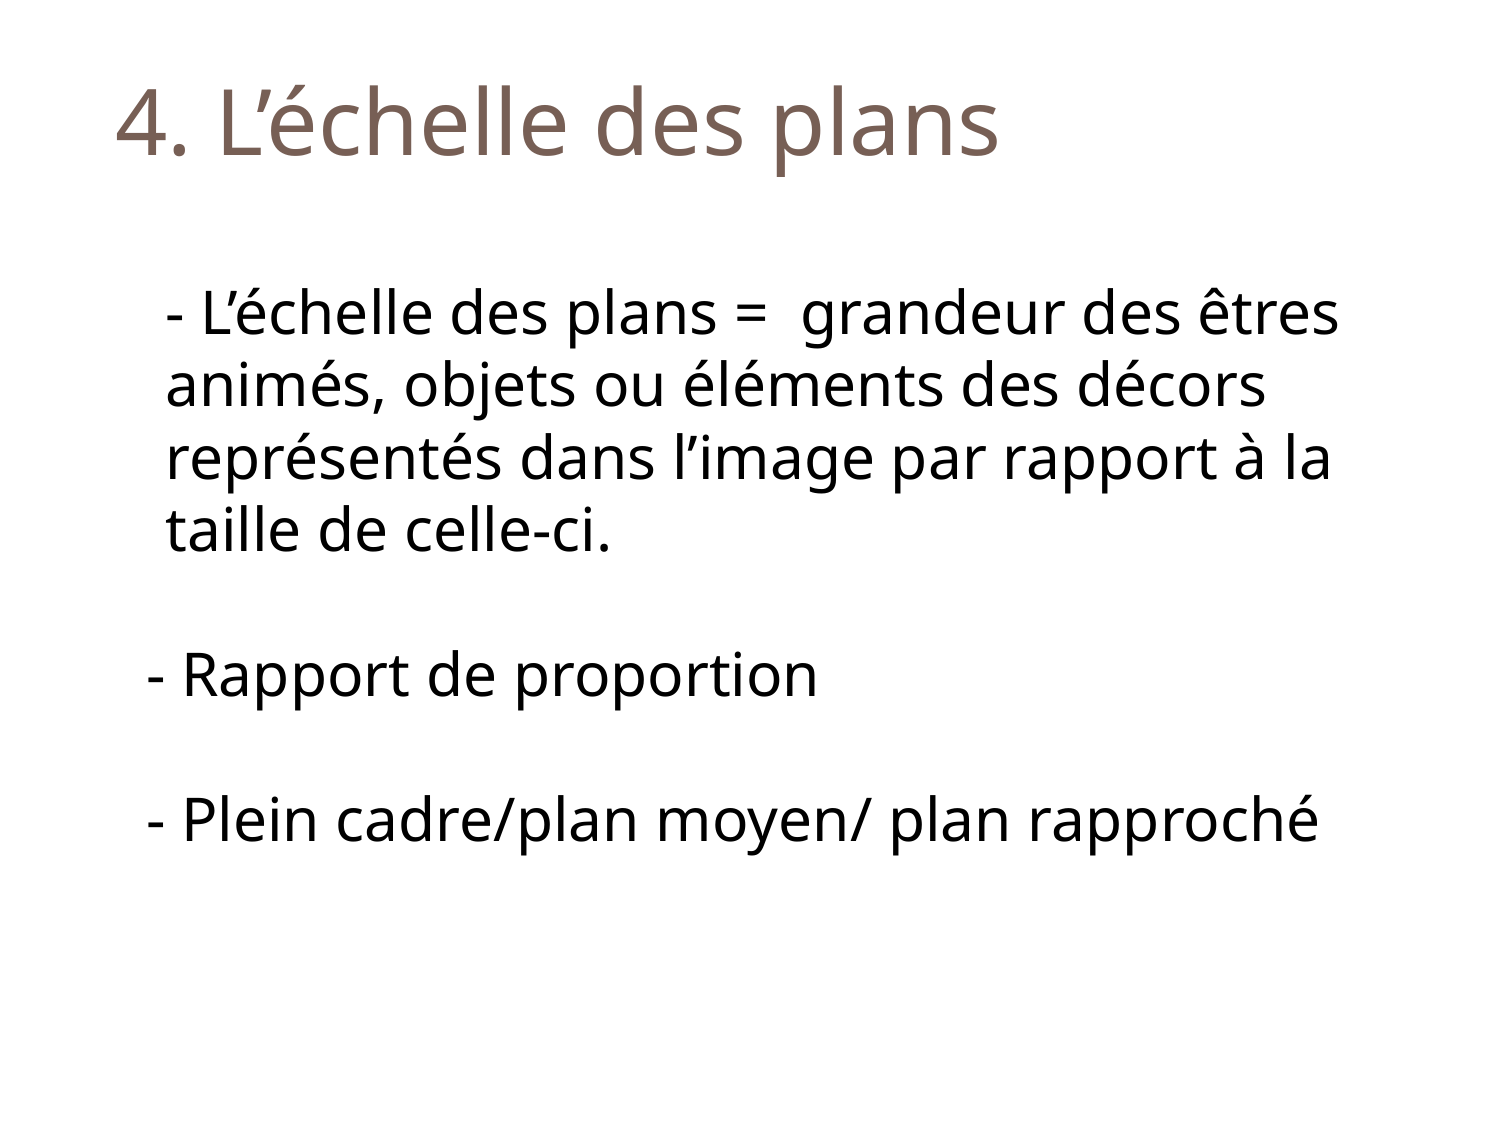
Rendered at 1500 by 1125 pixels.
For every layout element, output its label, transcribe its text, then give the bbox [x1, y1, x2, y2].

text_box 4. L’échelle des plans [100, 37, 1438, 200]
text_box - L’échelle des plans = grandeur des êtres animés, objets ou éléments des décors représentés dans l’image par rapport à la taille de celle-ci. - Rapport de proportion - Plein cadre/plan moyen/ plan rapproché [115, 266, 1453, 1004]
